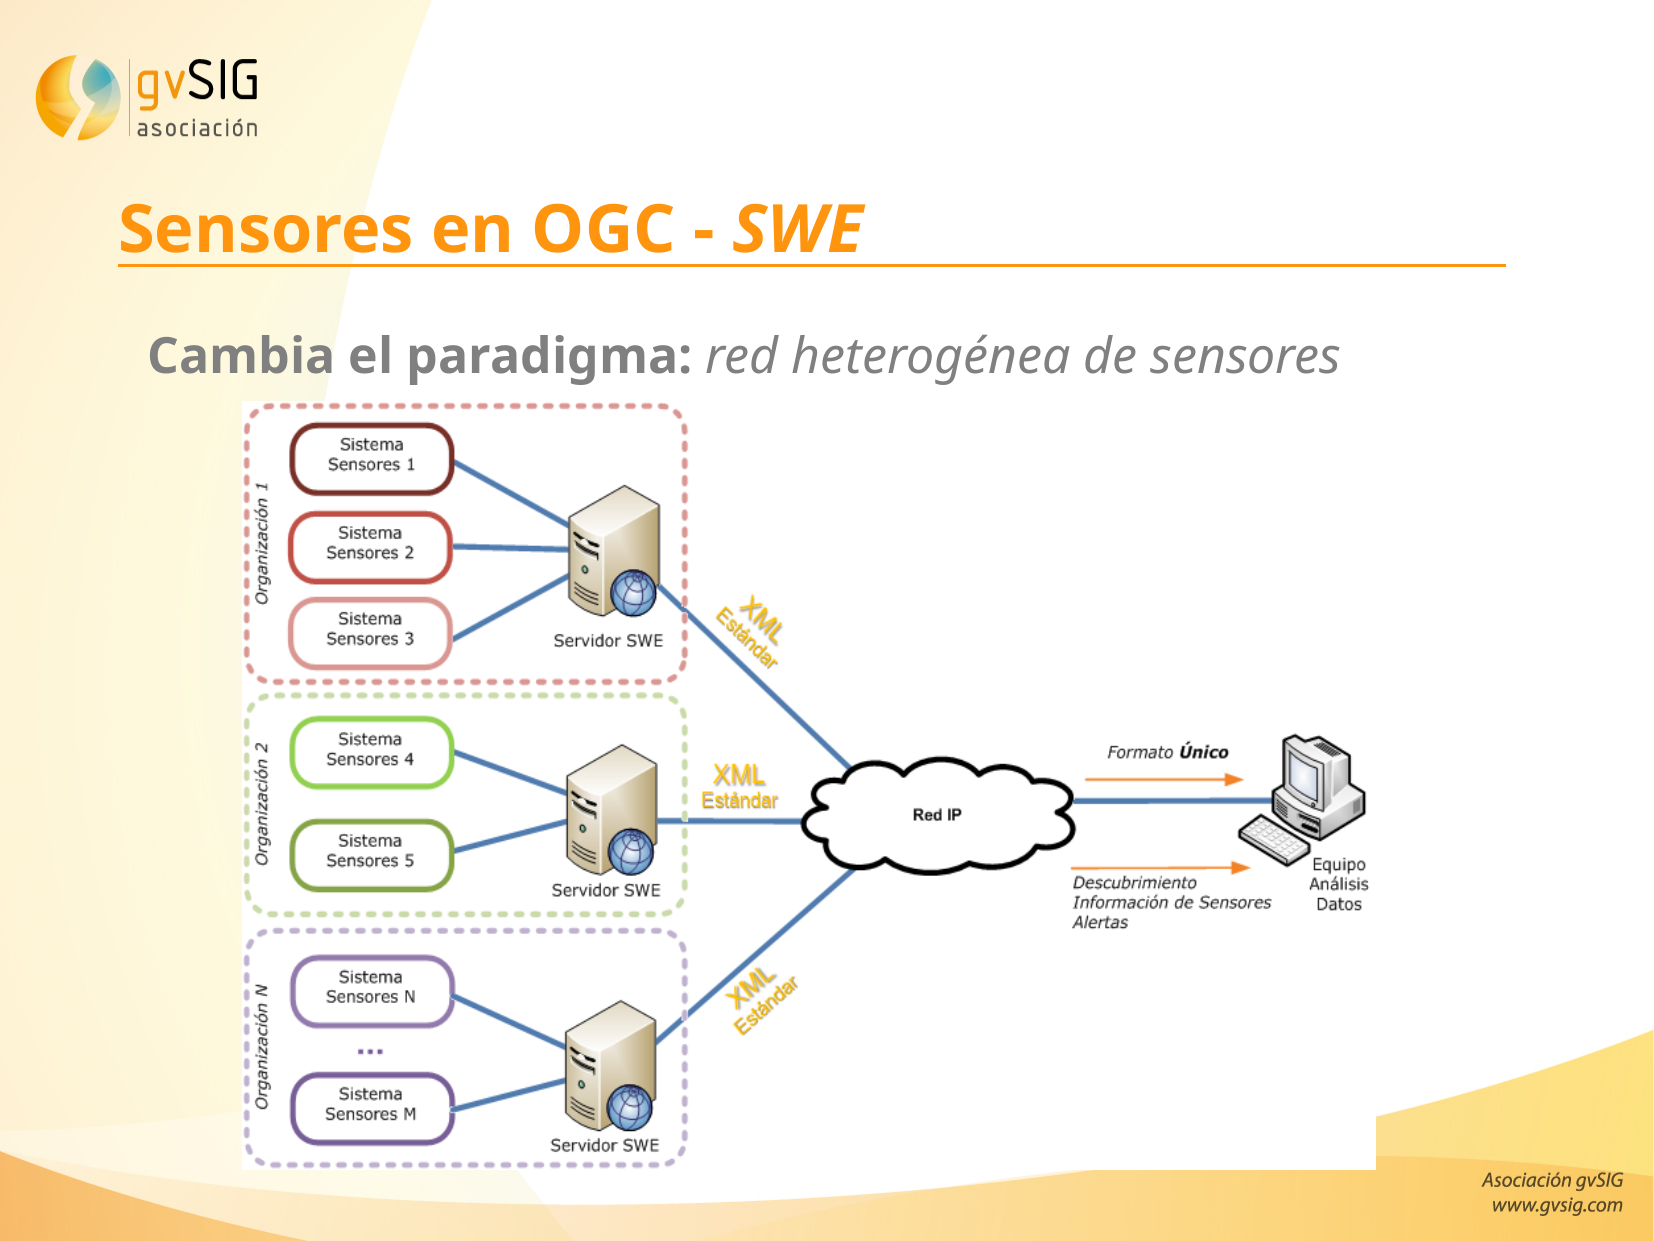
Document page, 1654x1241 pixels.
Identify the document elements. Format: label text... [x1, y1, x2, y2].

title Sensores en OGC - SWE [118, 177, 1607, 276]
picture [0, 0, 1654, 1241]
text_box Cambia el paradigma: red heterogénea de sensores [147, 324, 1536, 384]
